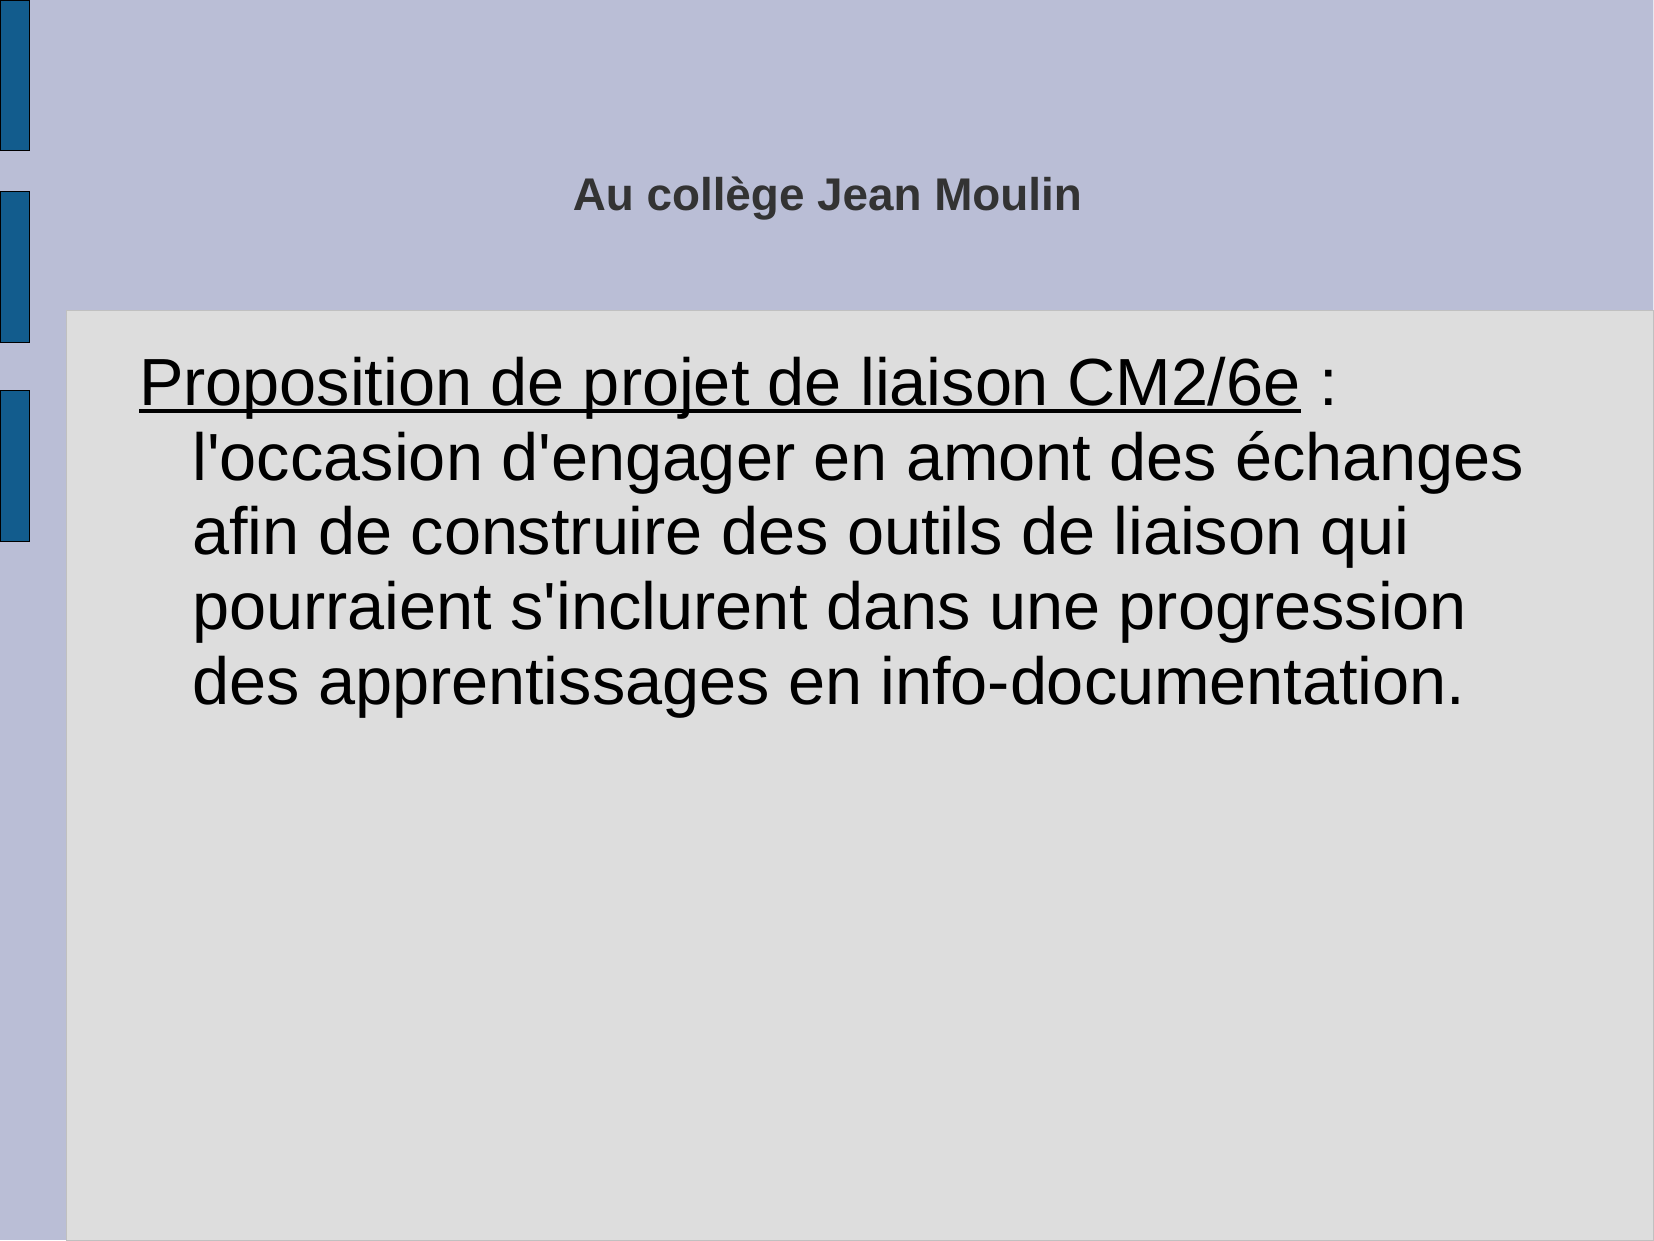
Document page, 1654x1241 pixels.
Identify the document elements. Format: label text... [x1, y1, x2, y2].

title Au collège Jean Moulin [121, 98, 1534, 291]
list Proposition de projet de liaison CM2/6e : l'occasion d'engager en amont des échanges afin de construire des outils de liaison qui pourraient s'inclurent dans une progression des apprentissages en info-documentation. [121, 344, 1534, 1112]
